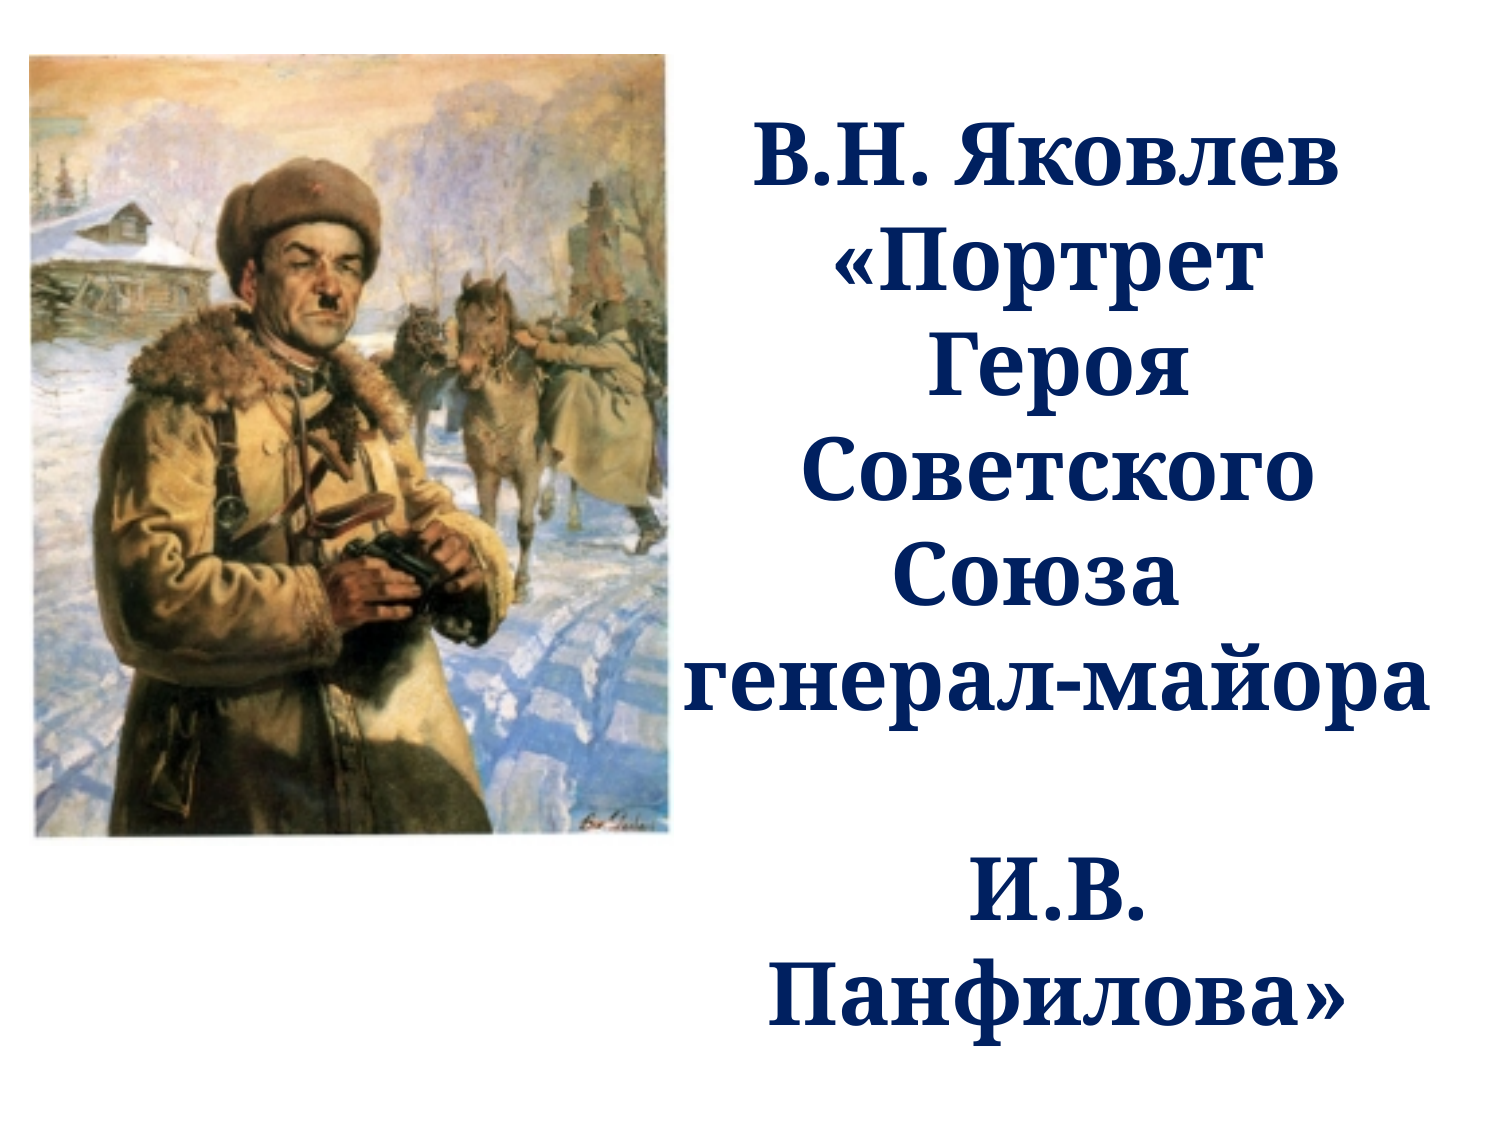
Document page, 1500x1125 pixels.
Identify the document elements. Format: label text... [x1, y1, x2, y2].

picture [29, 54, 674, 846]
title В.Н. Яковлев «Портрет Героя Советского Союза генерал-майора И.В. Панфилова» [674, 90, 1451, 833]
